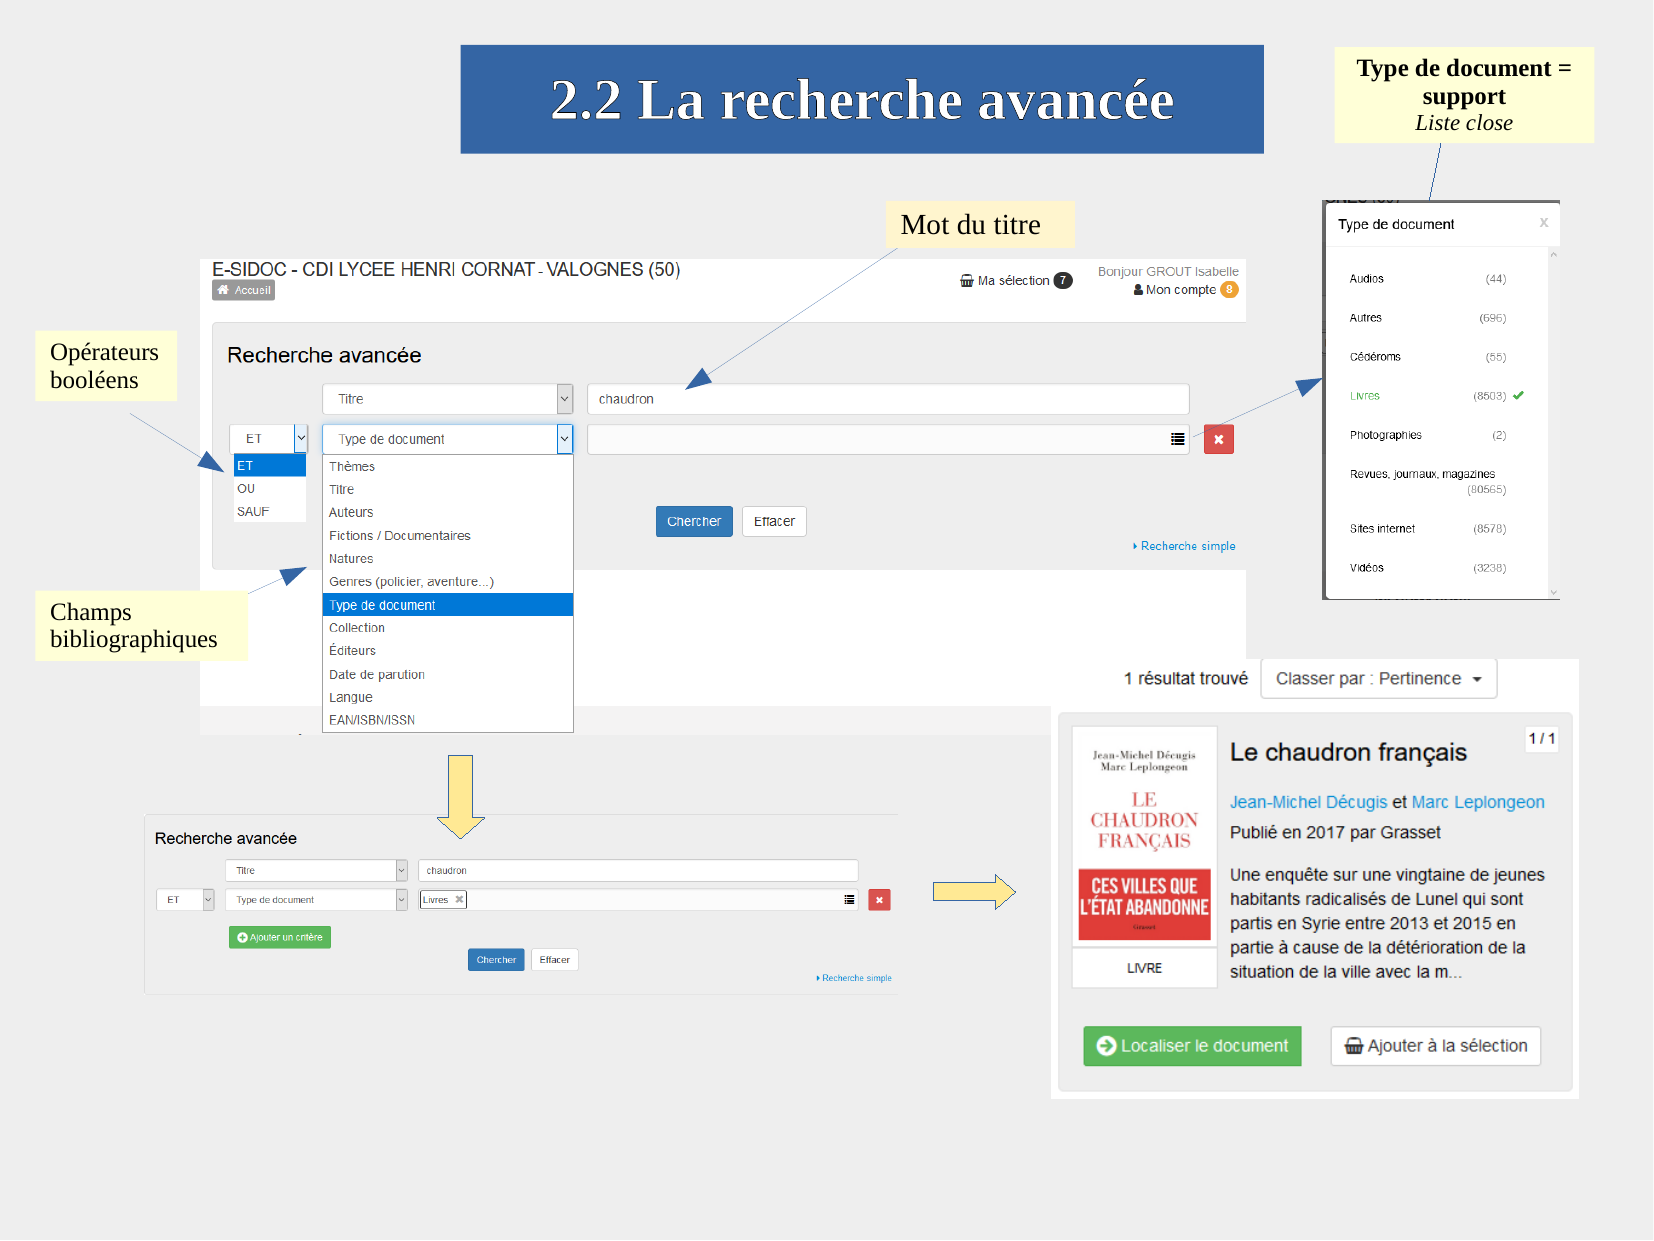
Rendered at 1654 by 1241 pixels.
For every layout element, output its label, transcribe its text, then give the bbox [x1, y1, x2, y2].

text_box Mot du titre [885, 200, 1075, 248]
title 2.2 La recherche avancée [460, 44, 1264, 154]
picture [1322, 200, 1560, 600]
text_box [437, 755, 485, 839]
picture [200, 259, 1579, 1099]
text_box Champs bibliographiques [35, 590, 249, 661]
text_box Type de document = support Liste close [1334, 47, 1595, 144]
picture [144, 814, 898, 995]
text_box [933, 874, 1016, 910]
text_box Opérateurs booléens [35, 330, 178, 402]
